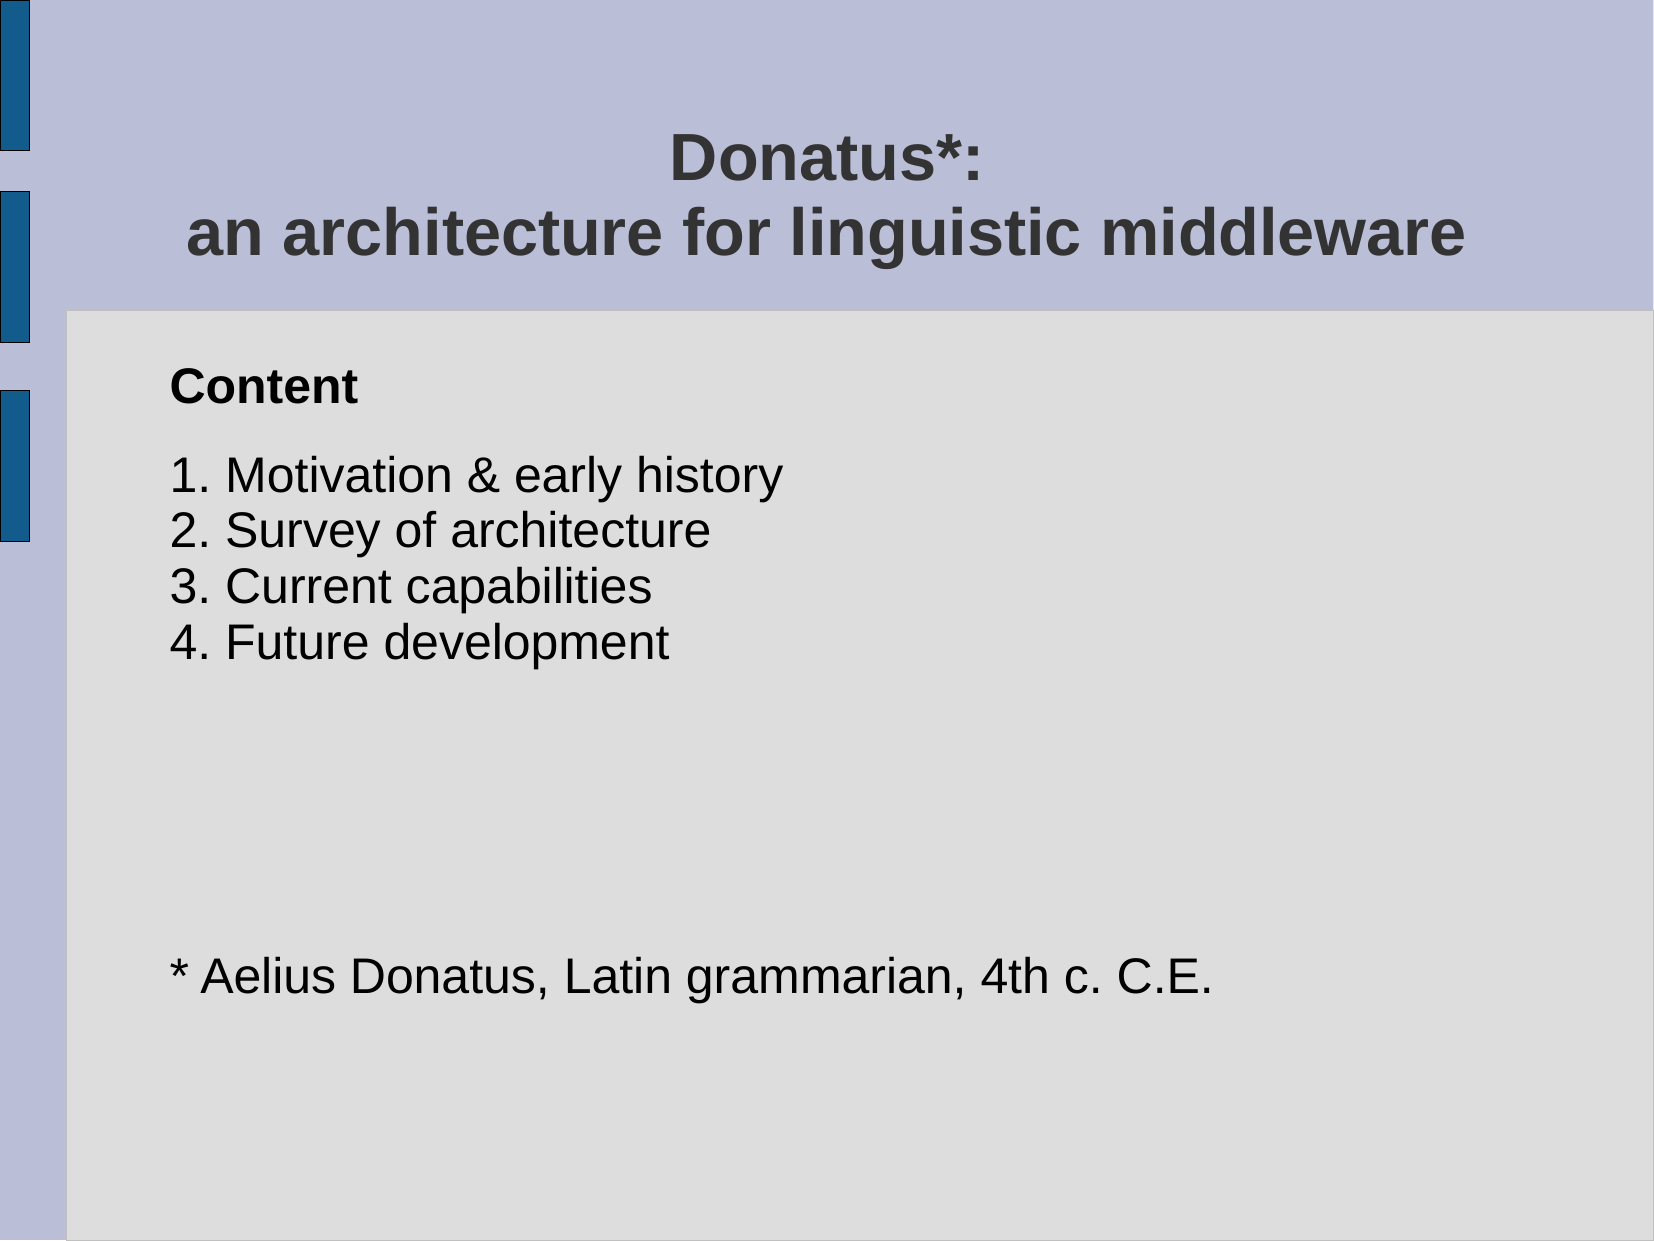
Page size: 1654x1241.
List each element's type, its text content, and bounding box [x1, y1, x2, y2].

title Donatus*: an architecture for linguistic middleware [121, 91, 1534, 299]
text_box Content 1. Motivation & early history 2. Survey of architecture 3. Current capabilities 4. Future development * Aelius Donatus, Latin grammarian, 4th c. C.E. [154, 350, 1642, 1148]
